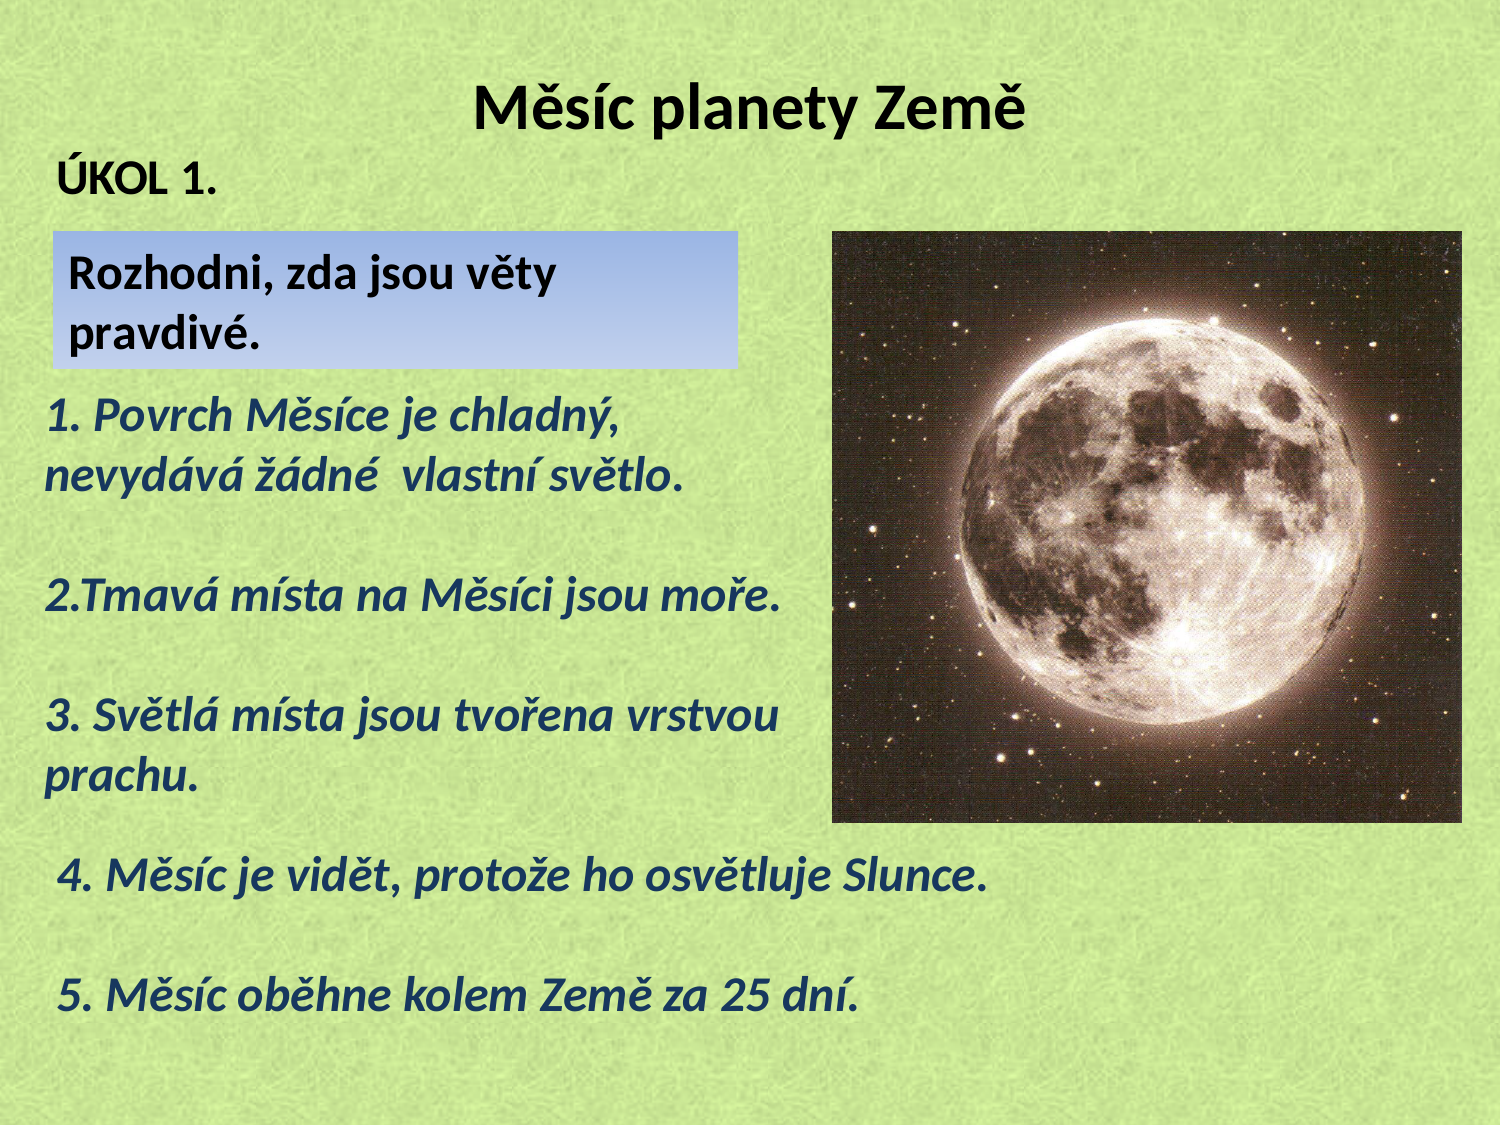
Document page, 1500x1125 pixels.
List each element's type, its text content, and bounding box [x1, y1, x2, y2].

title Měsíc planety Země [75, 45, 1426, 161]
text_box 1. Povrch Měsíce je chladný, nevydává žádné vlastní světlo. 2.Tmavá místa na Měsíci jsou moře. 3. Světlá místa jsou tvořena vrstvou prachu. [29, 373, 821, 874]
text_box 4. Měsíc je vidět, protože ho osvětluje Slunce. 5. Měsíc oběhne kolem Země za 25 dní. [41, 834, 1447, 1029]
picture [832, 231, 1462, 823]
text_box Rozhodni, zda jsou věty pravdivé. [53, 231, 739, 369]
text_box ÚKOL 1. [41, 137, 243, 213]
